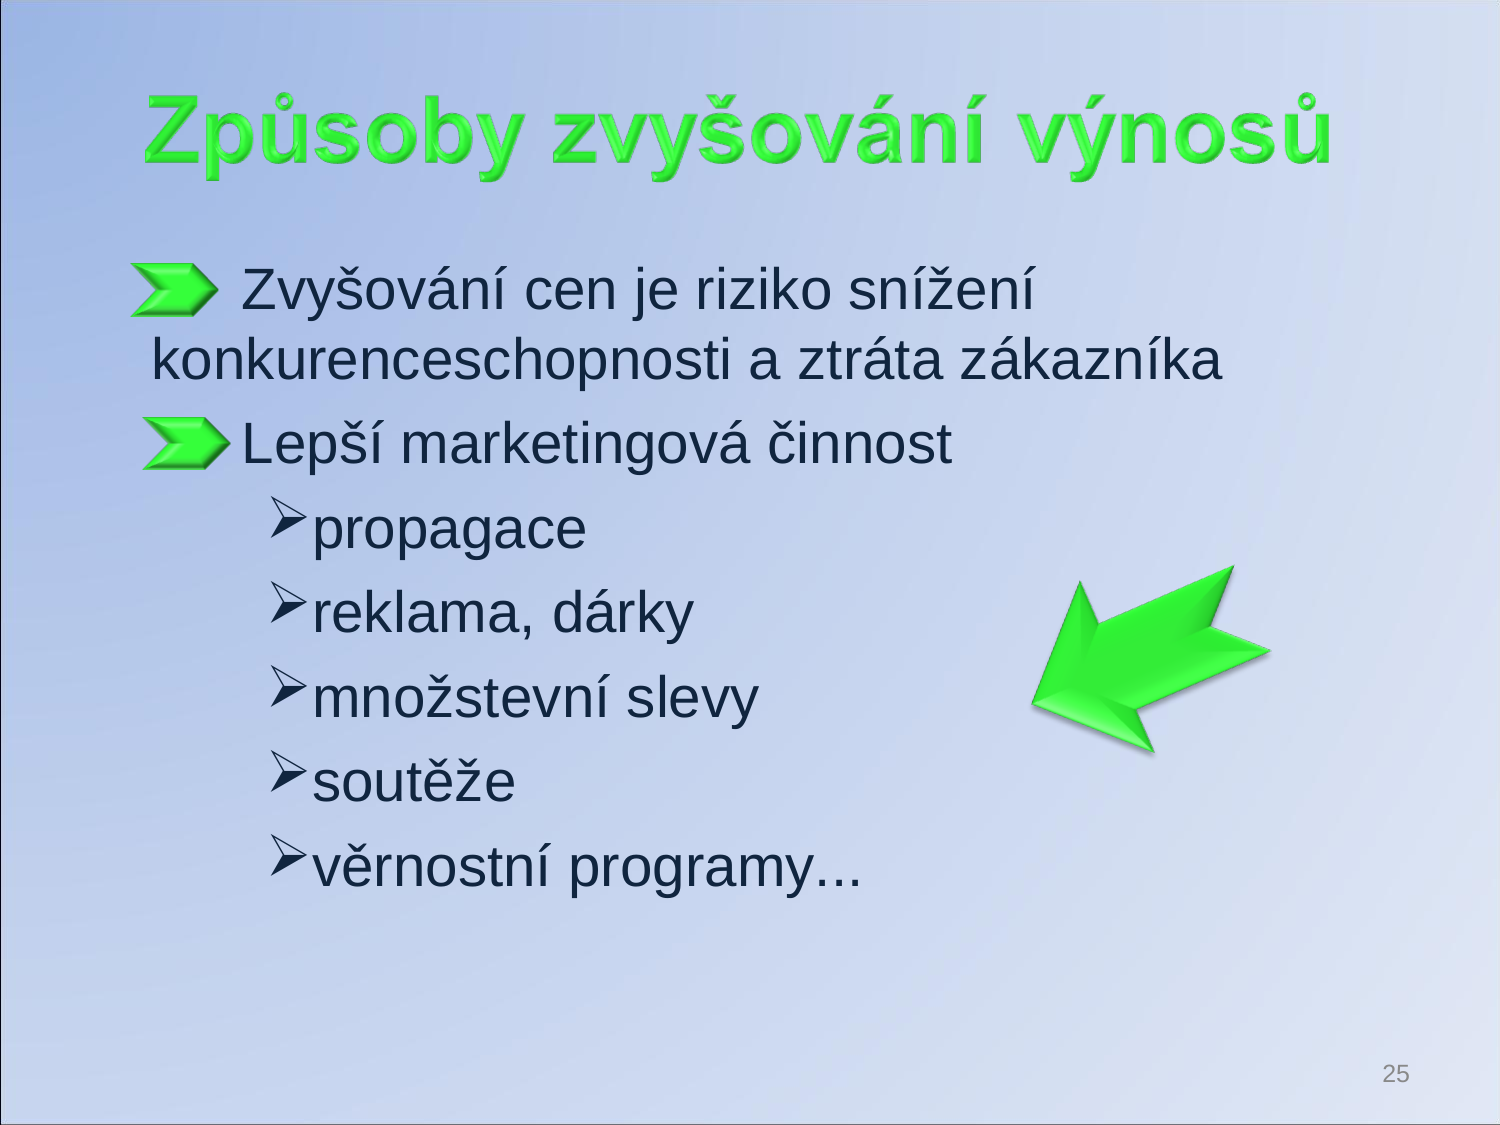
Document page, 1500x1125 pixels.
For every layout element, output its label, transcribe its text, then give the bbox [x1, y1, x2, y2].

picture [0, 0, 1500, 1125]
text_box <číslo> [1074, 1042, 1426, 1103]
list Zvyšování cen je riziko snížení konkurenceschopnosti a ztráta zákazníka Lepší marketingová činnost propagace reklama, dárky množstevní slevy soutěže věrnostní programy... [76, 243, 1427, 991]
